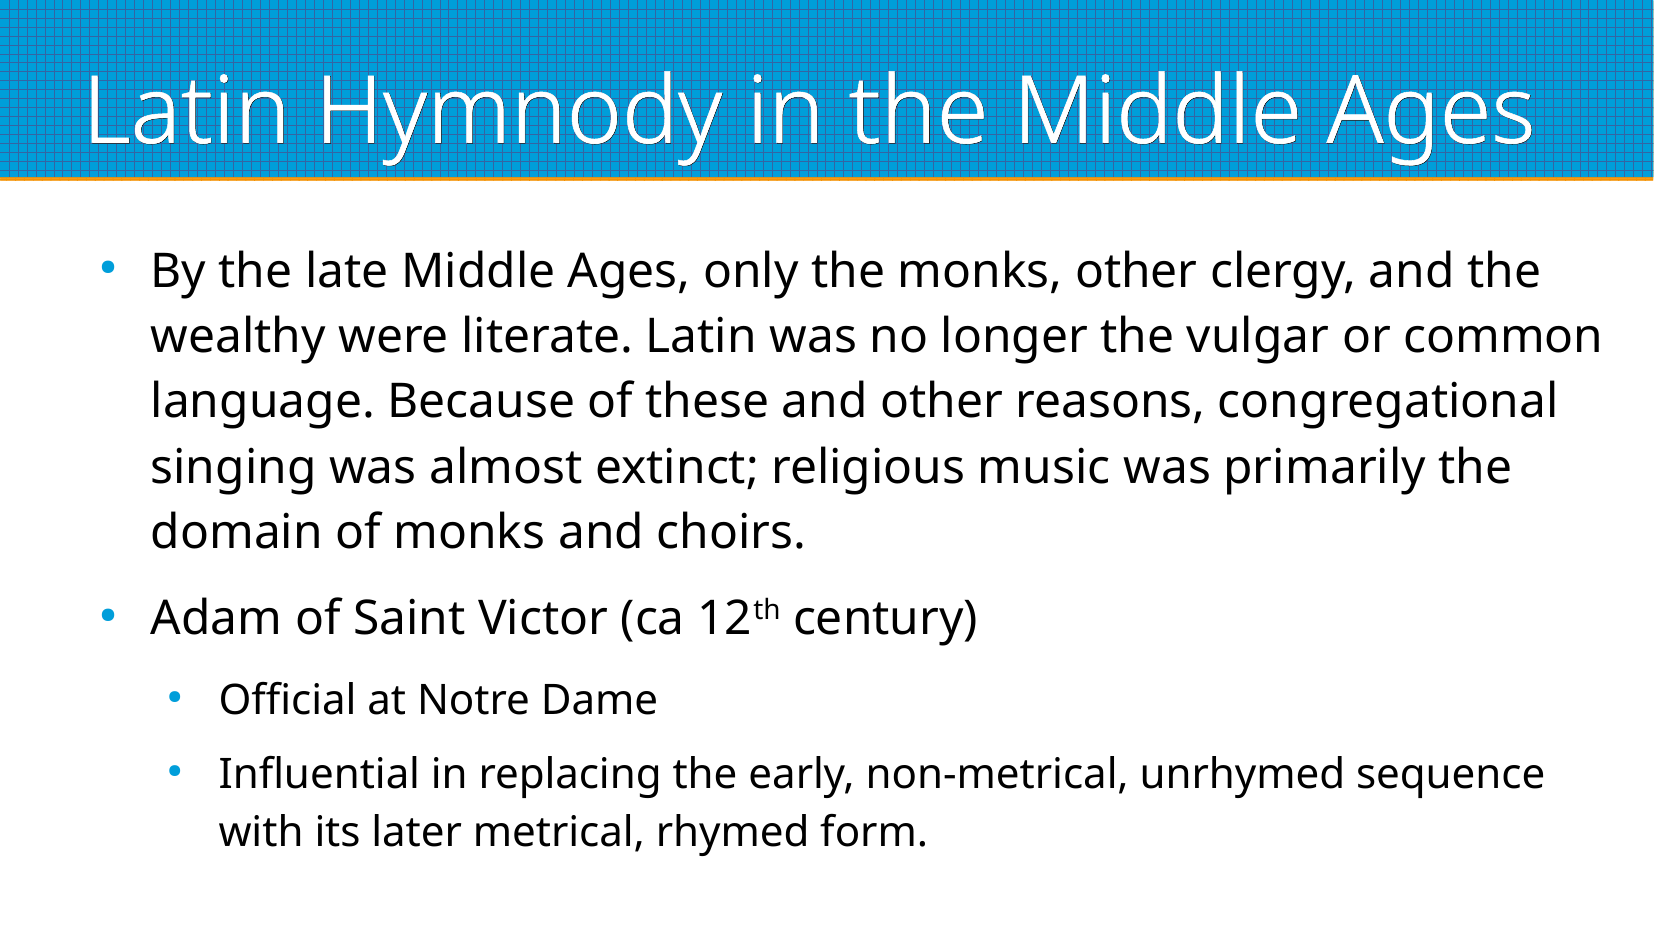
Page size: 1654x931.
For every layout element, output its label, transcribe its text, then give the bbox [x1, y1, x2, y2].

title Latin Hymnody in the Middle Ages [82, 14, 1571, 171]
list By the late Middle Ages, only the monks, other clergy, and the wealthy were literate. Latin was no longer the vulgar or common language. Because of these and other reasons, congregational singing was almost extinct; religious music was primarily the domain of monks and choirs. Adam of Saint Victor (ca 12th century) Official at Notre Dame Influential in replacing the early, non-metrical, unrhymed sequence with its later metrical, rhymed form. [82, 236, 1613, 863]
